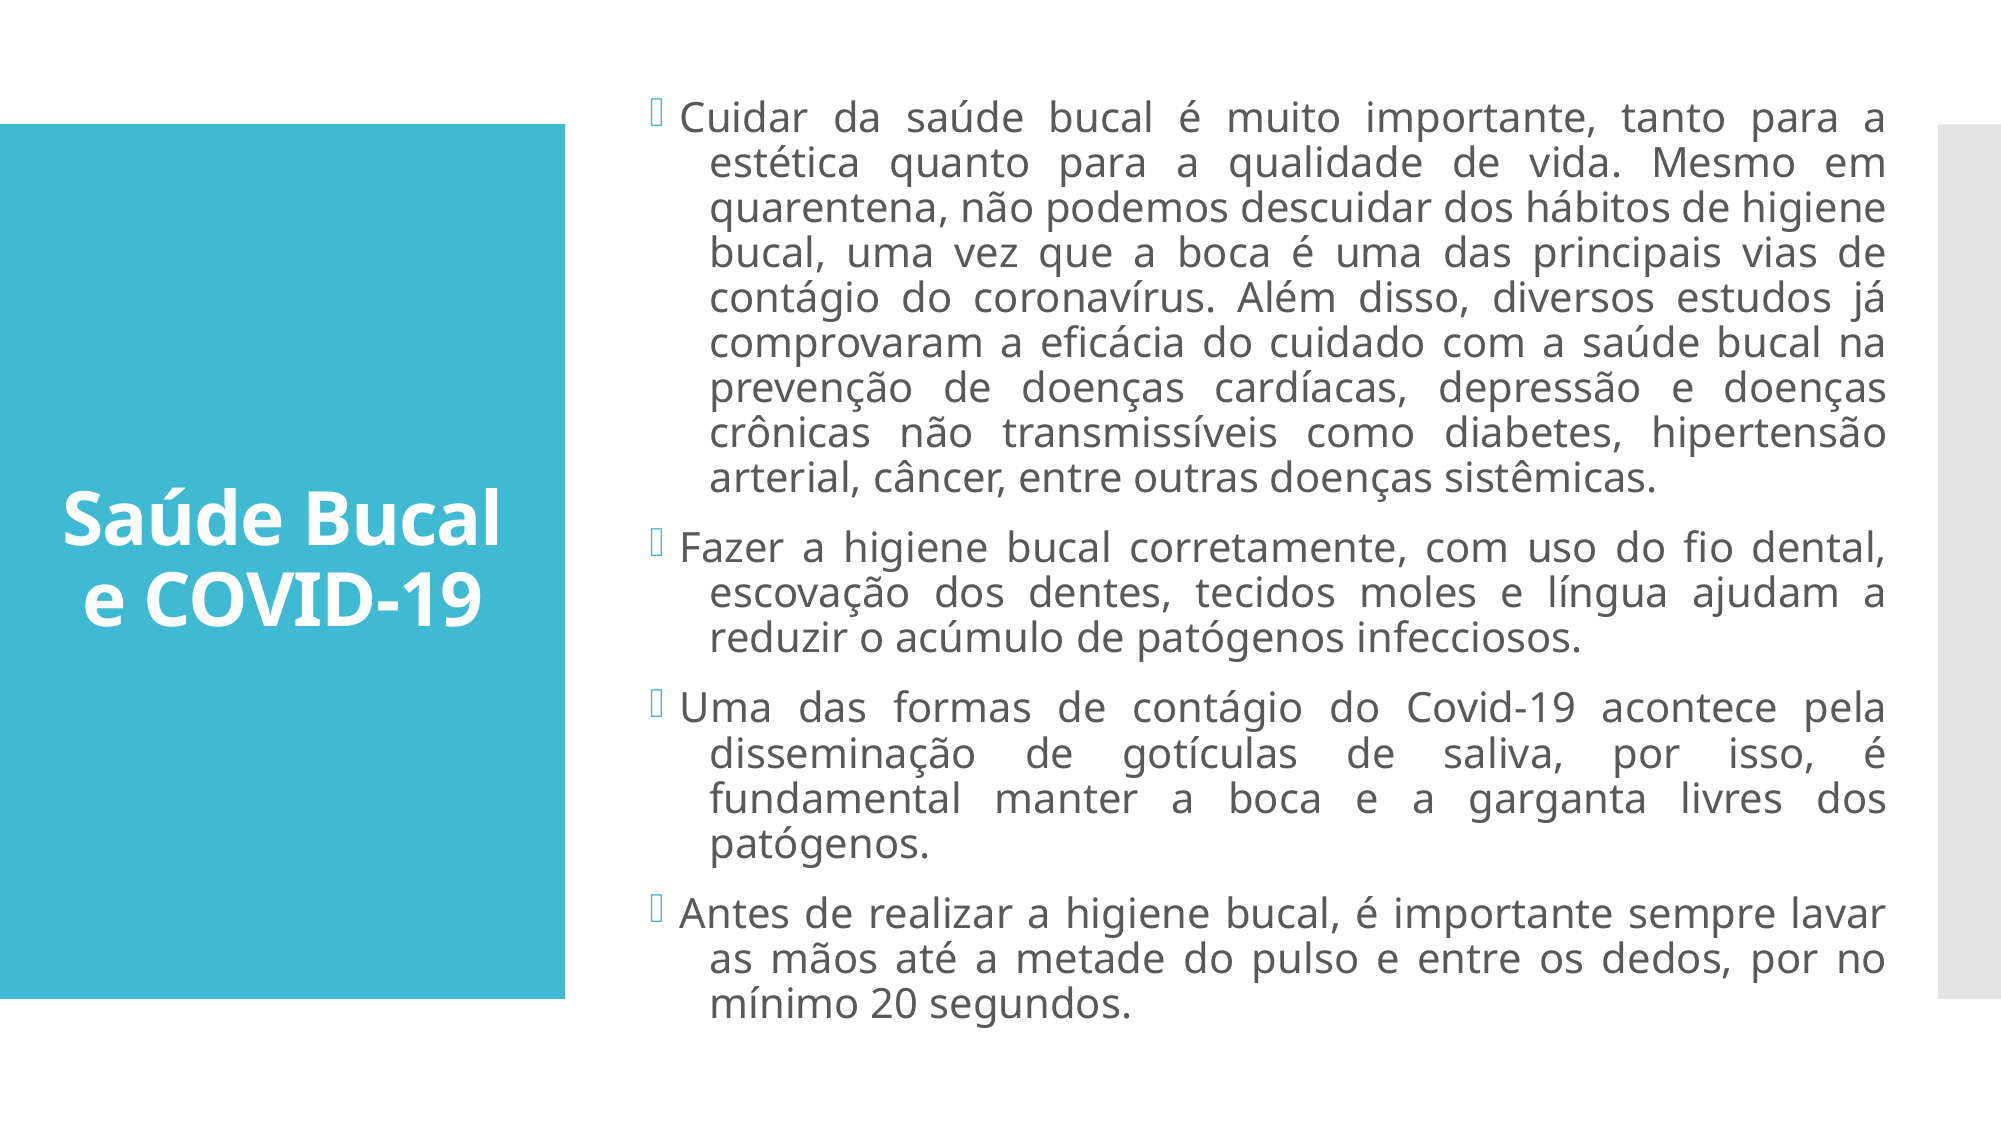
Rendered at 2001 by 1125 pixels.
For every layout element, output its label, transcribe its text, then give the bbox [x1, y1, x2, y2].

title Saúde Bucal e COVID-19 [41, 184, 526, 940]
list Cuidar da saúde bucal é muito importante, tanto para a estética quanto para a qualidade de vida. Mesmo em quarentena, não podemos descuidar dos hábitos de higiene bucal, uma vez que a boca é uma das principais vias de contágio do coronavírus. Além disso, diversos estudos já comprovaram a eficácia do cuidado com a saúde bucal na prevenção de doenças cardíacas, depressão e doenças crônicas não transmissíveis como diabetes, hipertensão arterial, câncer, entre outras doenças sistêmicas. Fazer a higiene bucal corretamente, com uso do fio dental, escovação dos dentes, tecidos moles e língua ajudam a reduzir o acúmulo de patógenos infecciosos. Uma das formas de contágio do Covid-19 acontece pela disseminação de gotículas de saliva, por isso, é fundamental manter a boca e a garganta livres dos patógenos. Antes de realizar a higiene bucal, é importante sempre lavar as mãos até a metade do pulso e entre os dedos, por no mínimo 20 segundos. [634, 88, 1903, 1036]
